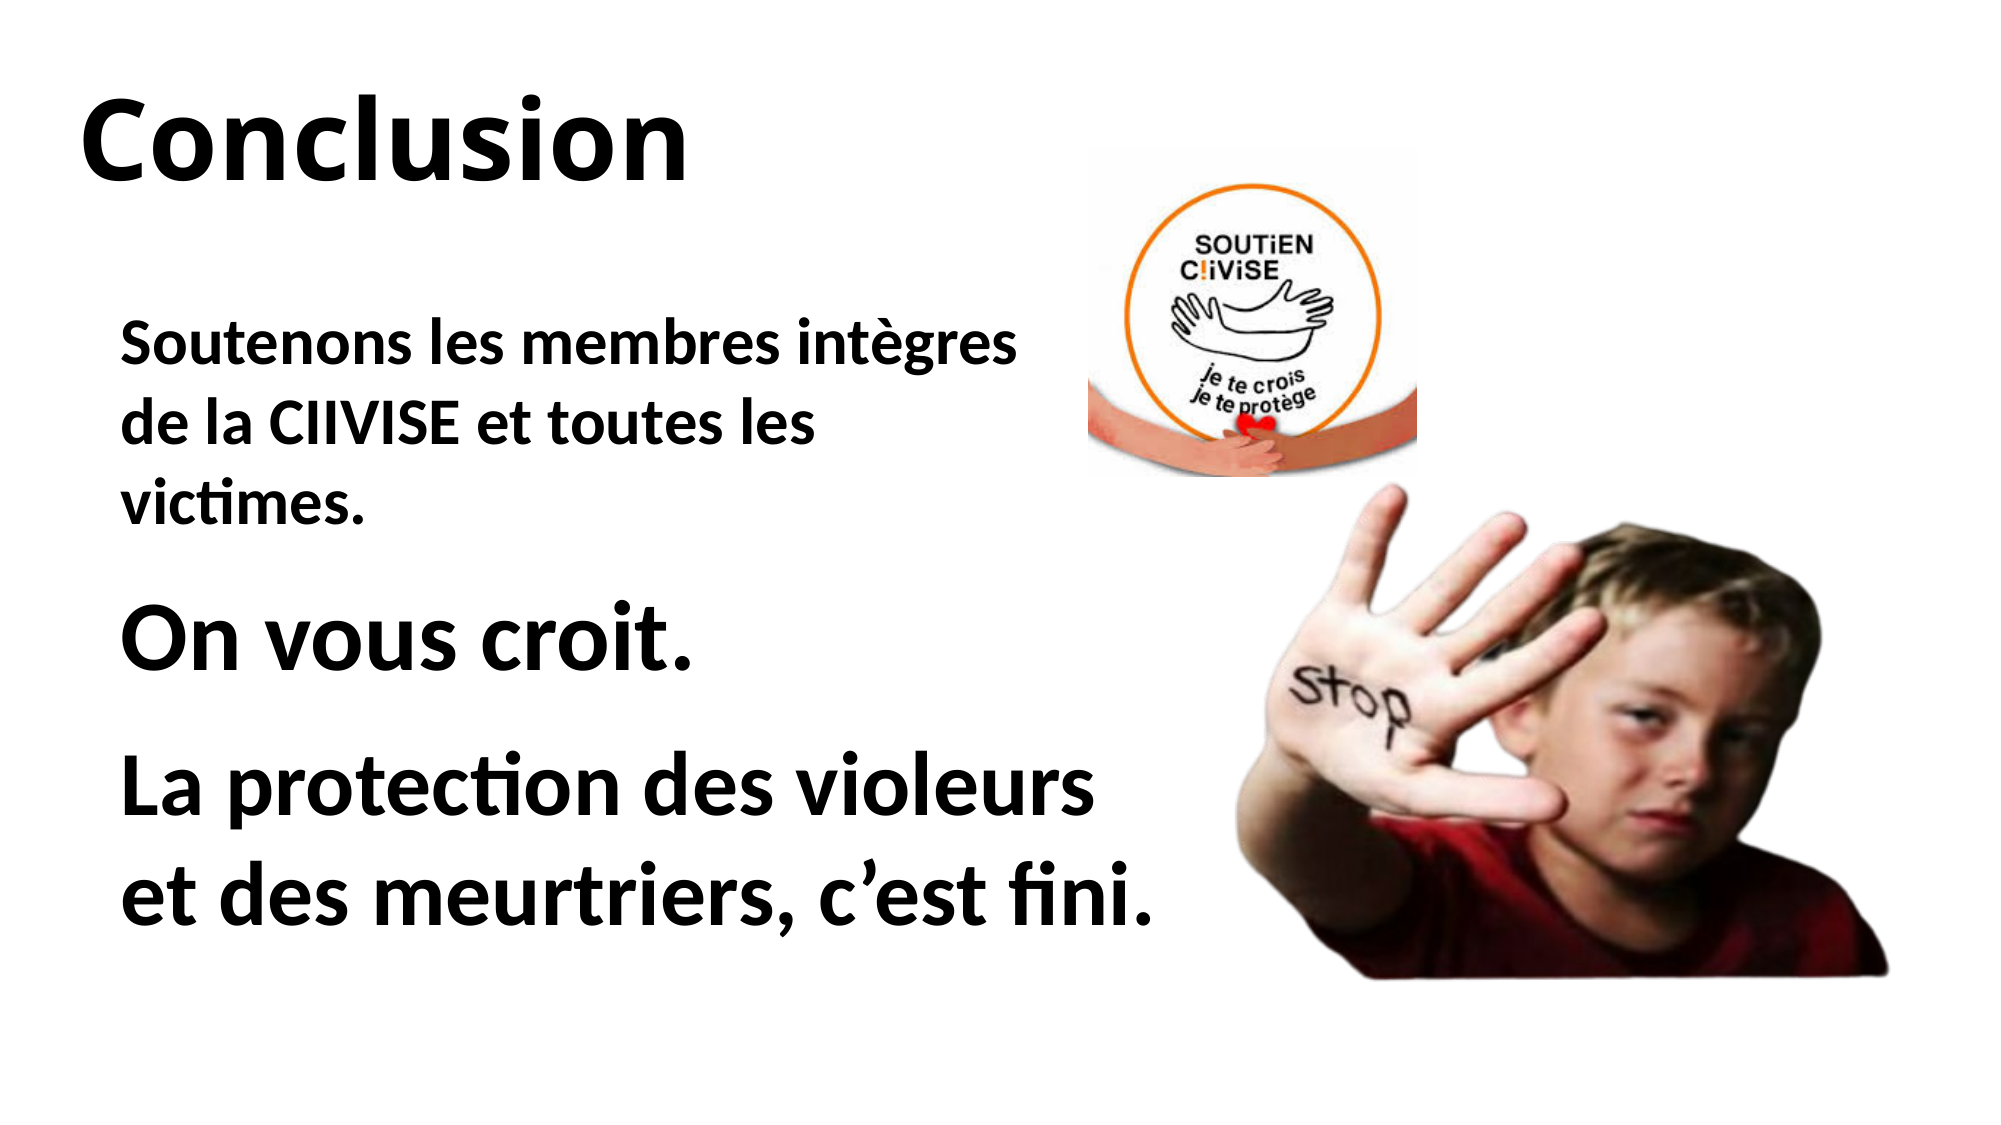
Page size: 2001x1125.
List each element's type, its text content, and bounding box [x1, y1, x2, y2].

picture [1070, 148, 2000, 1072]
text_box La protection des violeurs et des meurtriers, c’est fini. [105, 716, 1070, 954]
text_box Conclusion [62, 60, 1965, 213]
text_box Soutenons les membres intègres de la CIIVISE et toutes les victimes. [105, 290, 1088, 549]
text_box On vous croit. [105, 563, 1070, 700]
